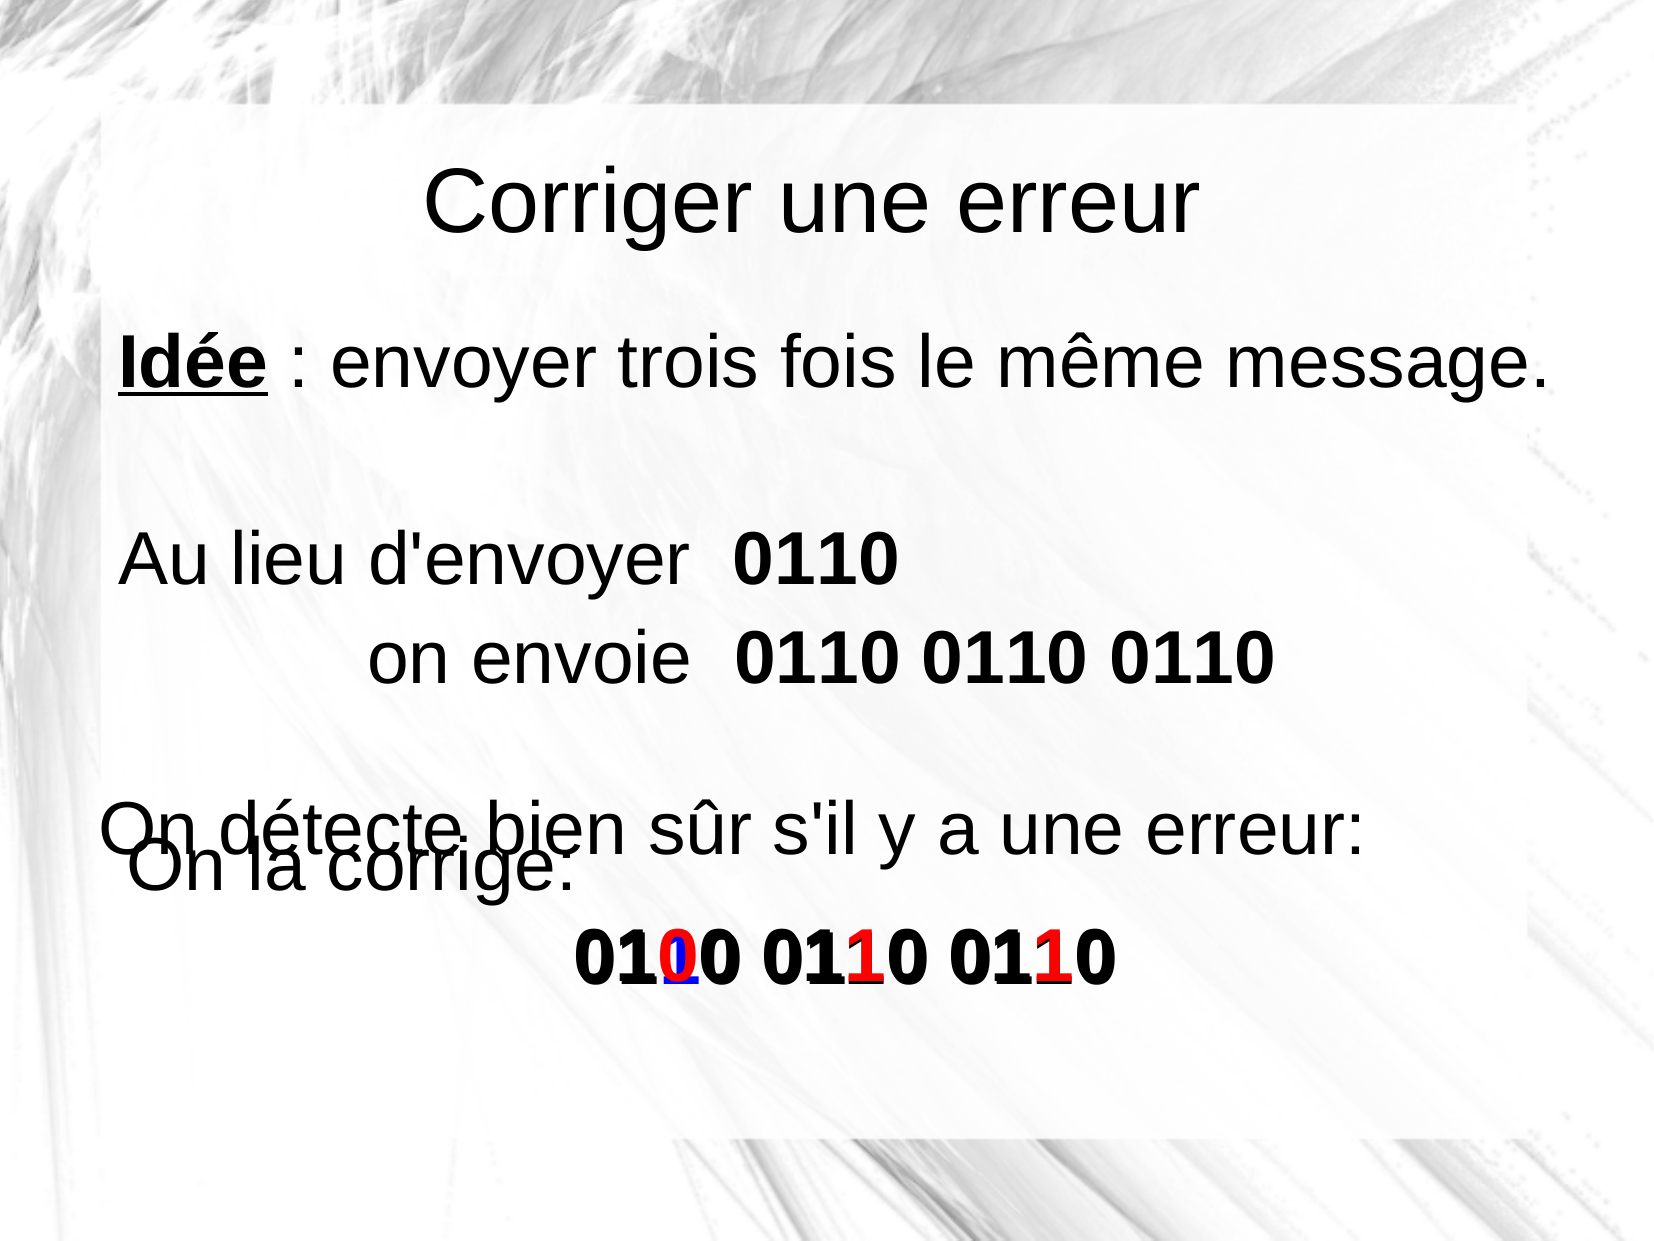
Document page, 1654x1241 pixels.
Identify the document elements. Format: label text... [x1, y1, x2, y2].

picture [0, 0, 1654, 1241]
title Corriger une erreur [118, 104, 1506, 288]
text_box On détecte bien sûr s'il y a une erreur: [83, 779, 1382, 879]
text_box 0100 0110 0110 [573, 913, 1146, 999]
text_box On la corrige: [112, 814, 593, 914]
list Idée : envoyer trois fois le même message. Au lieu d'envoyer 0110 on envoie 0110 0110 0110 [118, 319, 1571, 1241]
text_box 0110 0110 0110 [561, 909, 1154, 1009]
